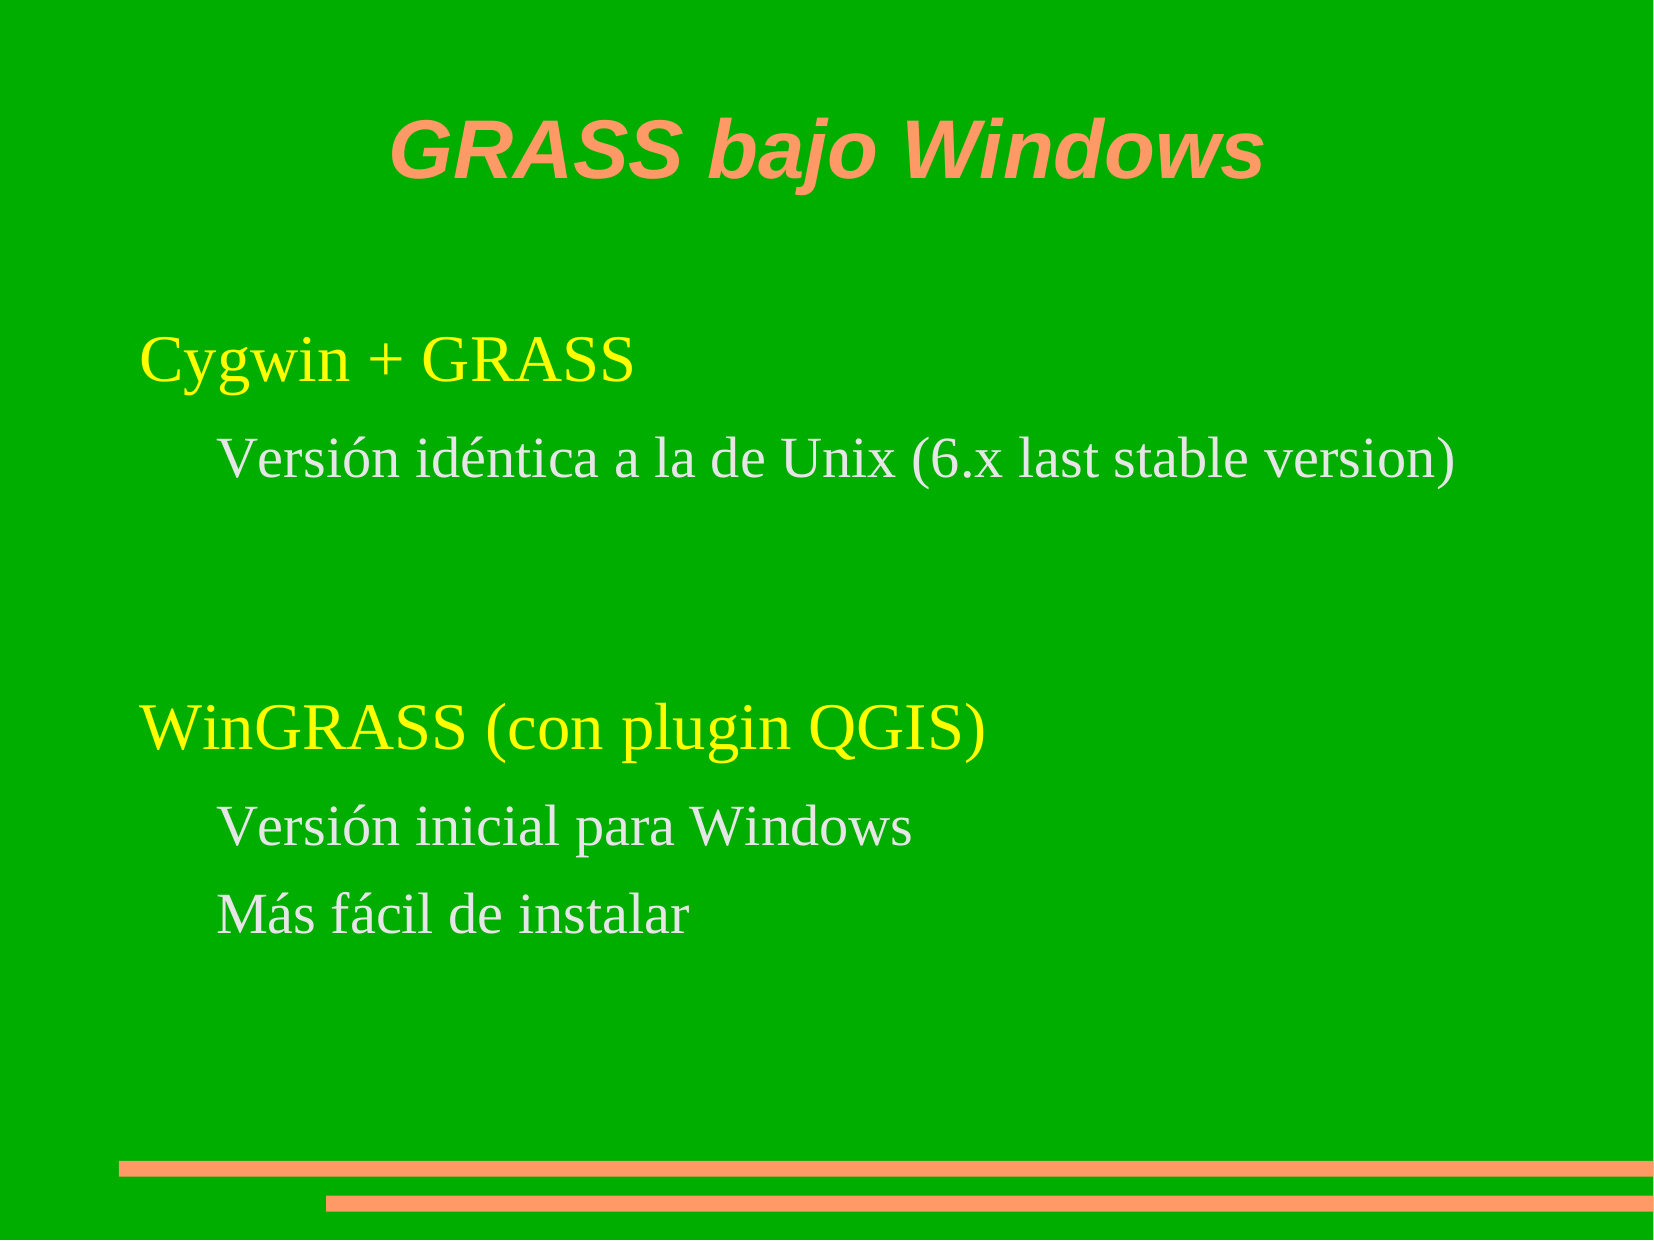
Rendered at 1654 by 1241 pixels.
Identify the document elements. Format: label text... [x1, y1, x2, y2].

list Cygwin + GRASS Versión idéntica a la de Unix (6.x last stable version) WinGRASS (con plugin QGIS) Versión inicial para Windows Más fácil de instalar [121, 322, 1561, 1132]
title GRASS bajo Windows [121, 46, 1534, 254]
